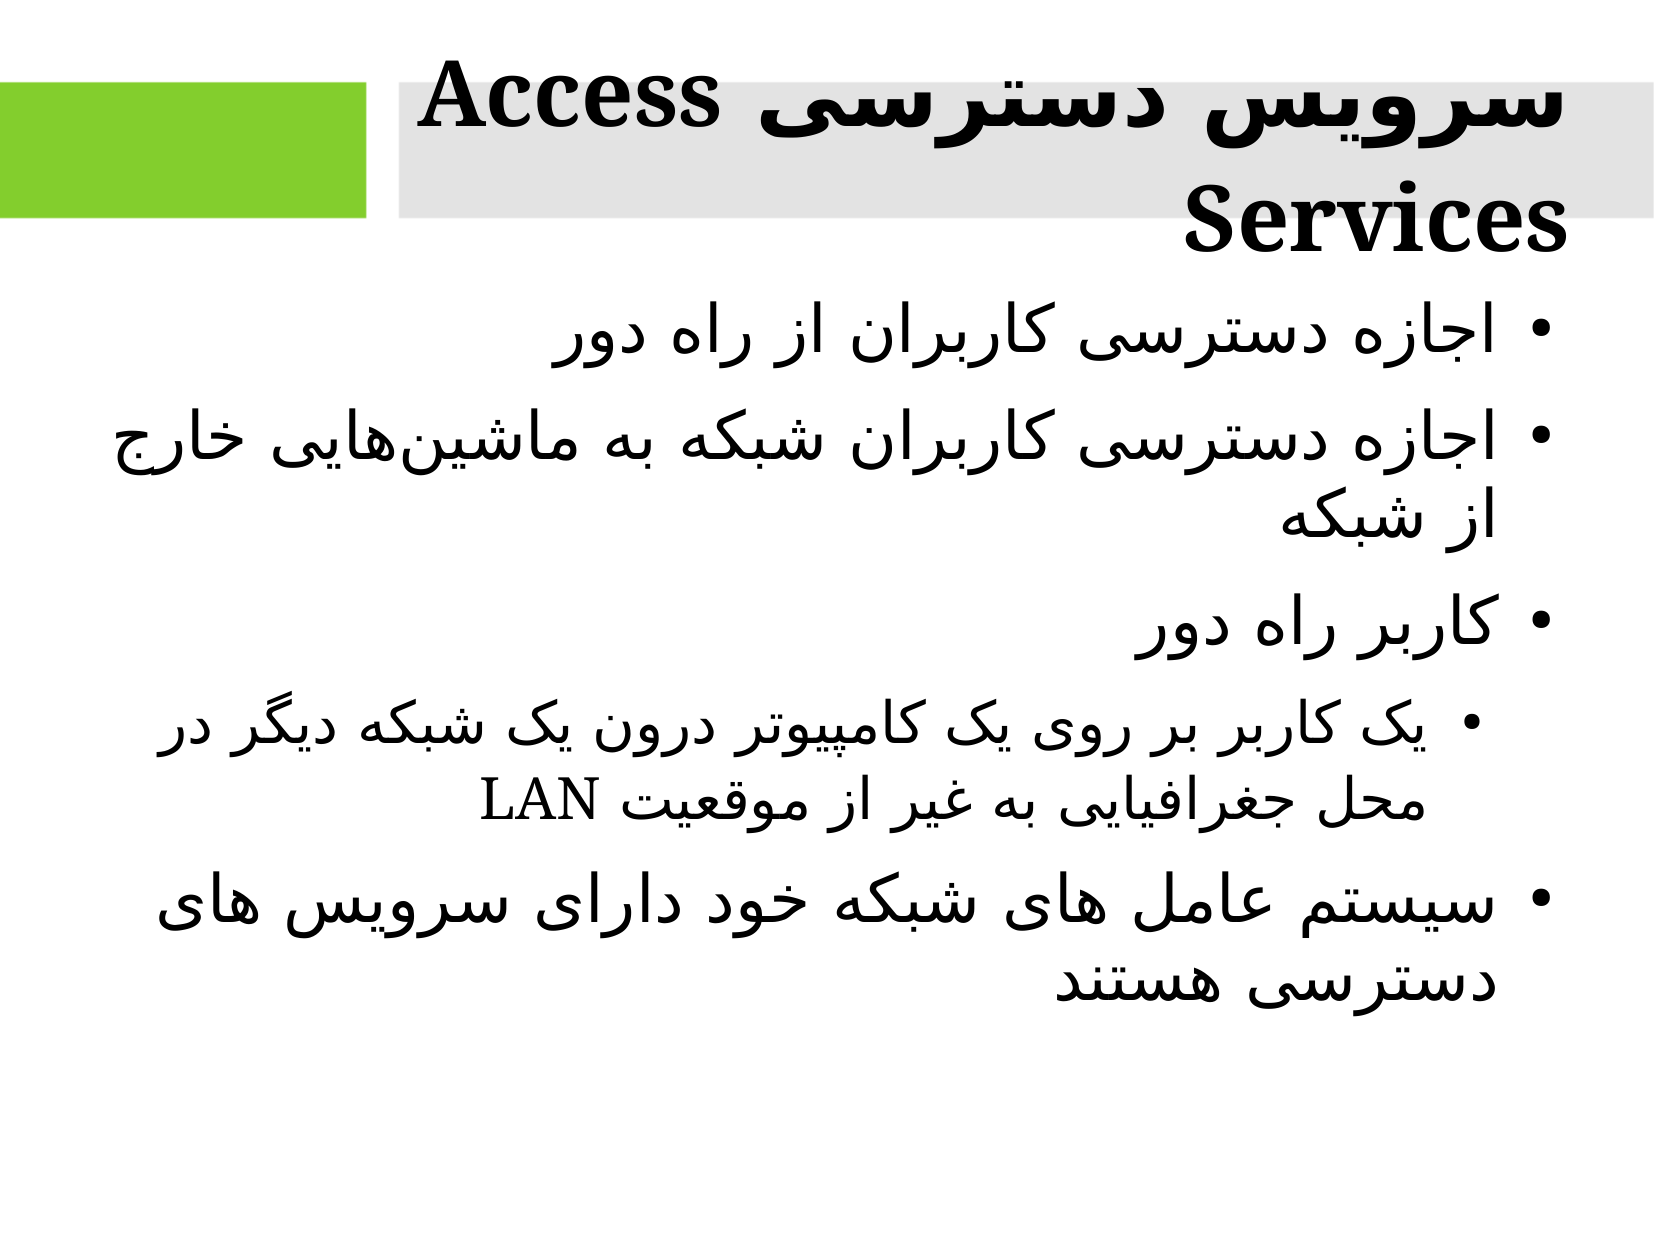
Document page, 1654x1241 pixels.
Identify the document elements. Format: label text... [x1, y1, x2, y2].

title سرویس دسترسی Access Services [82, 56, 1571, 250]
picture [0, 0, 1654, 1241]
list اجازه دسترسی کاربران از راه دور اجازه دسترسی کاربران شبکه به ماشین‌هایی خارج از شبکه کاربر راه دور یک کاربر بر روی یک کامپیوتر درون یک شبکه دیگر در محل جغرافیایی به غیر از موقعیت LAN سیستم عامل های شبکه خود دارای سرویس های دسترسی هستند [82, 290, 1571, 1109]
